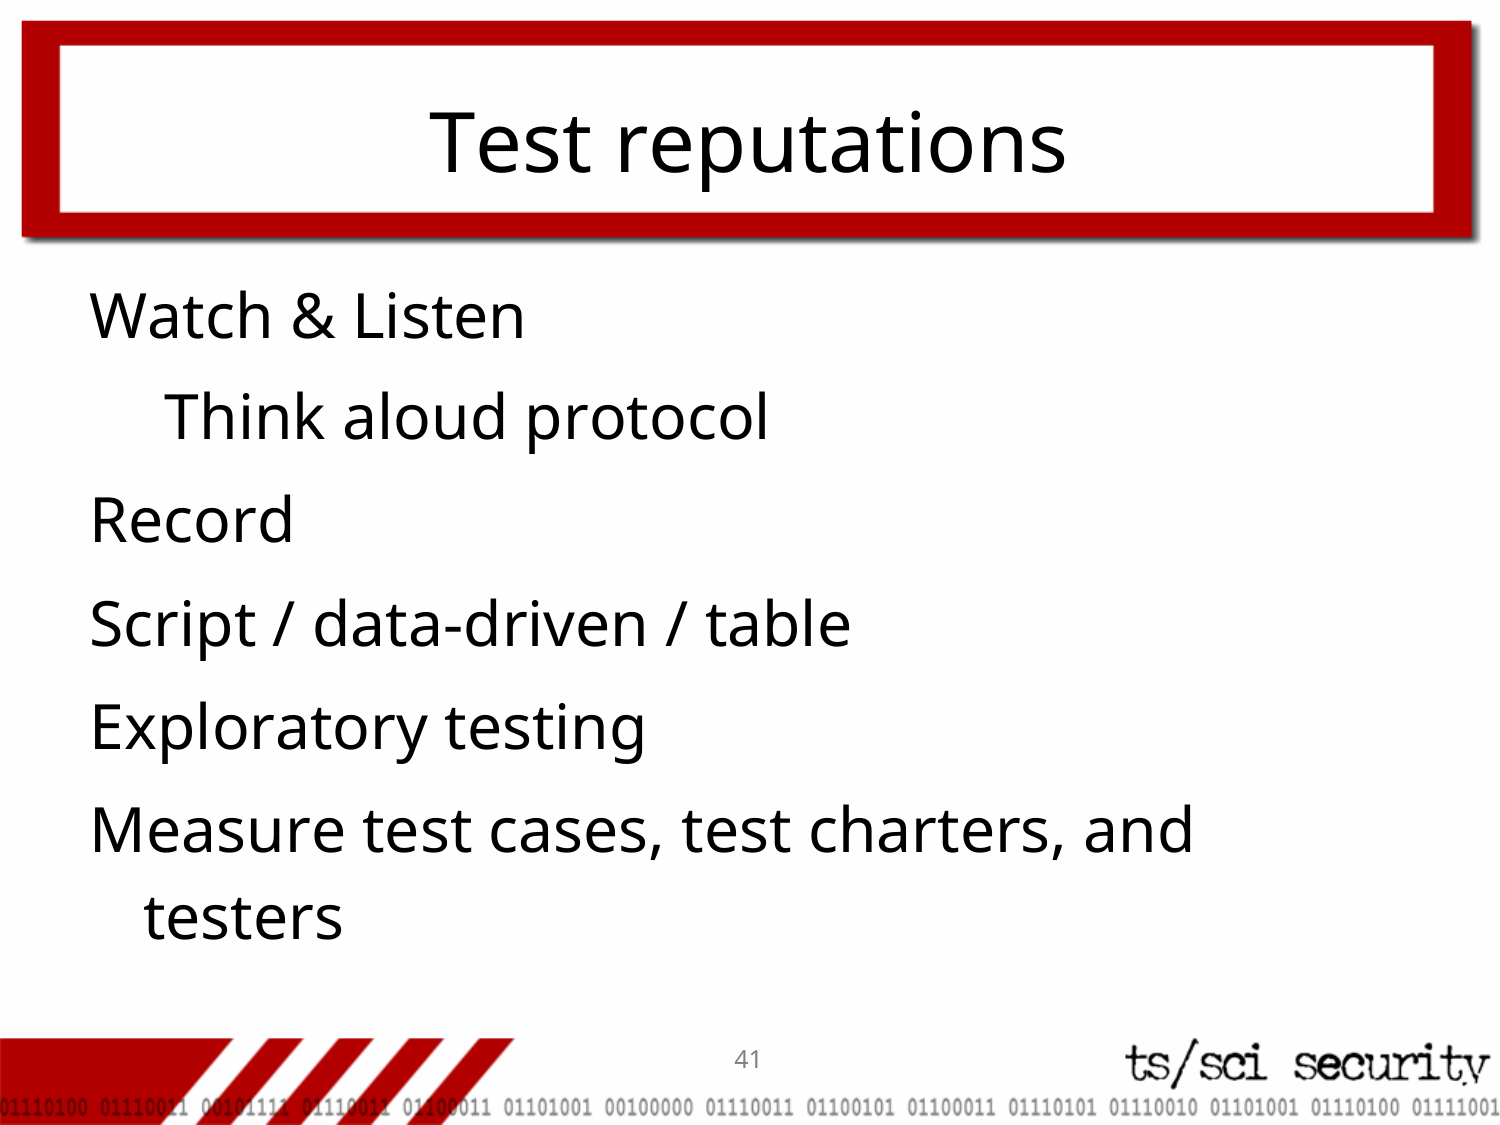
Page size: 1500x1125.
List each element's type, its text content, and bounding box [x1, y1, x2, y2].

text_box Watch & Listen Think aloud protocol Record Script / data-driven / table Exploratory testing Measure test cases, test charters, and testers [75, 262, 1426, 1005]
title Test reputations [75, 36, 1424, 241]
picture [0, 0, 1500, 1125]
